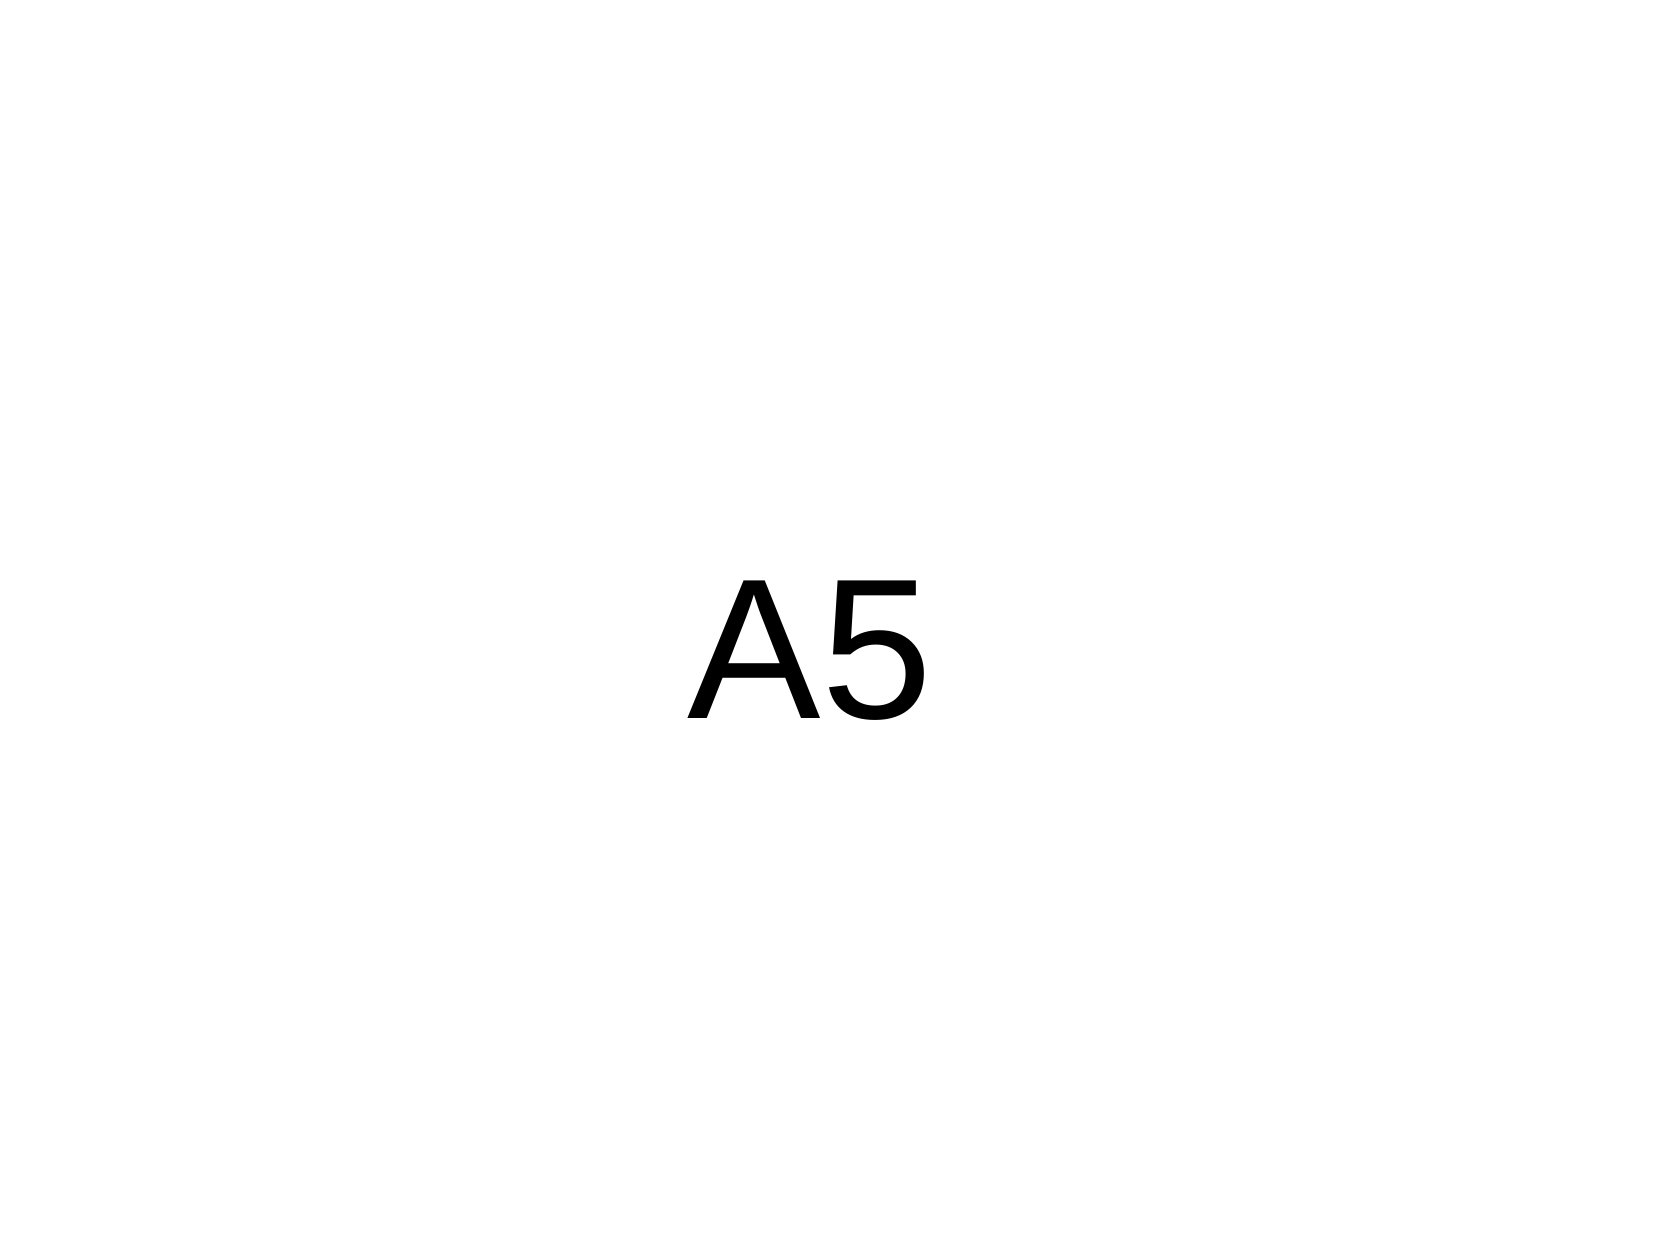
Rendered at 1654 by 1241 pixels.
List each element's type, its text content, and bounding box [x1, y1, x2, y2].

subtitle A5 [82, 290, 1538, 1010]
